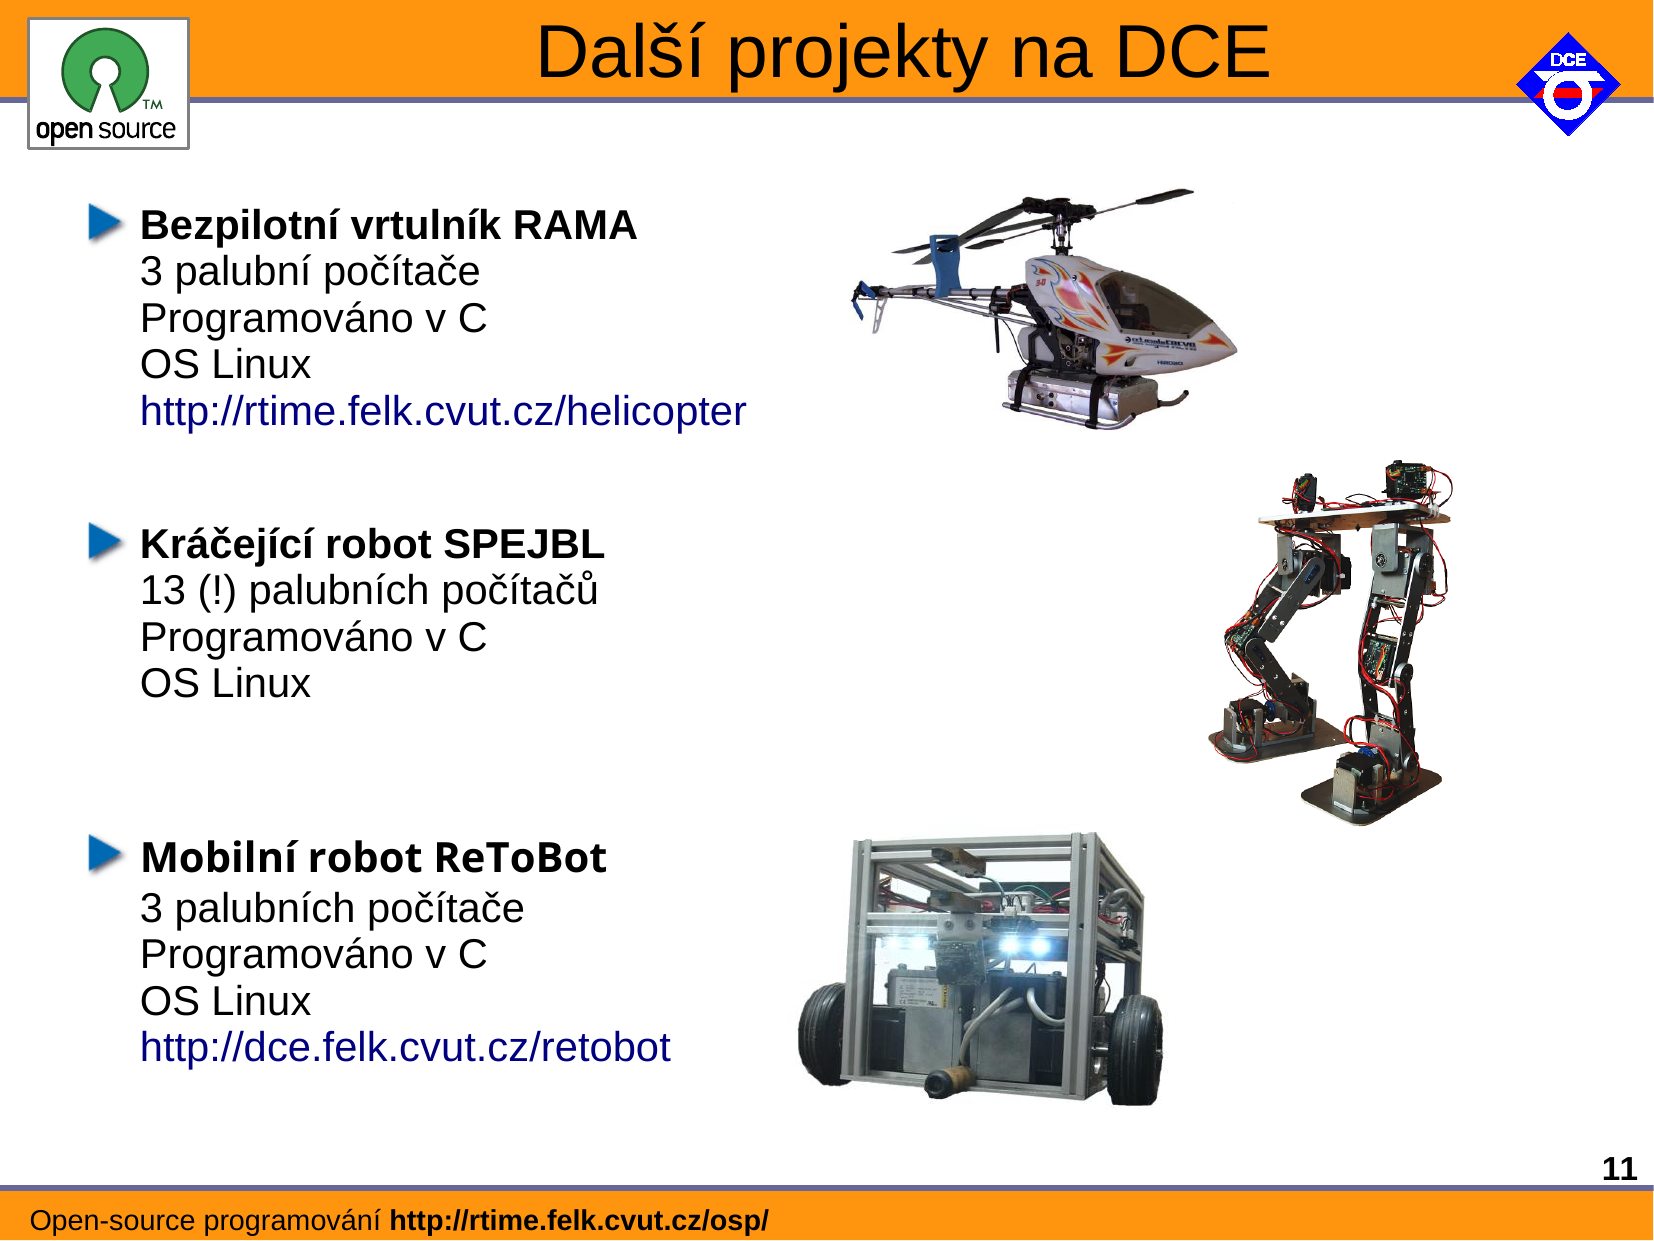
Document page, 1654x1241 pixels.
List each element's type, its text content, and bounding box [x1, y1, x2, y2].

list Kráčející robot SPEJBL 13 (!) palubních počítačů Programováno v C OS Linux [68, 520, 776, 743]
picture [787, 820, 1176, 1109]
picture [1200, 449, 1463, 838]
list Bezpilotní vrtulník RAMA 3 palubní počítače Programováno v C OS Linux http://rtime.felk.cvut.cz/helicopter [68, 201, 775, 488]
title Další projekty na DCE [178, 4, 1631, 98]
picture [849, 187, 1238, 433]
list Mobilní robot ReToBot 3 palubních počítače Programováno v C OS Linux http://dce.felk.cvut.cz/retobot [68, 827, 776, 1085]
